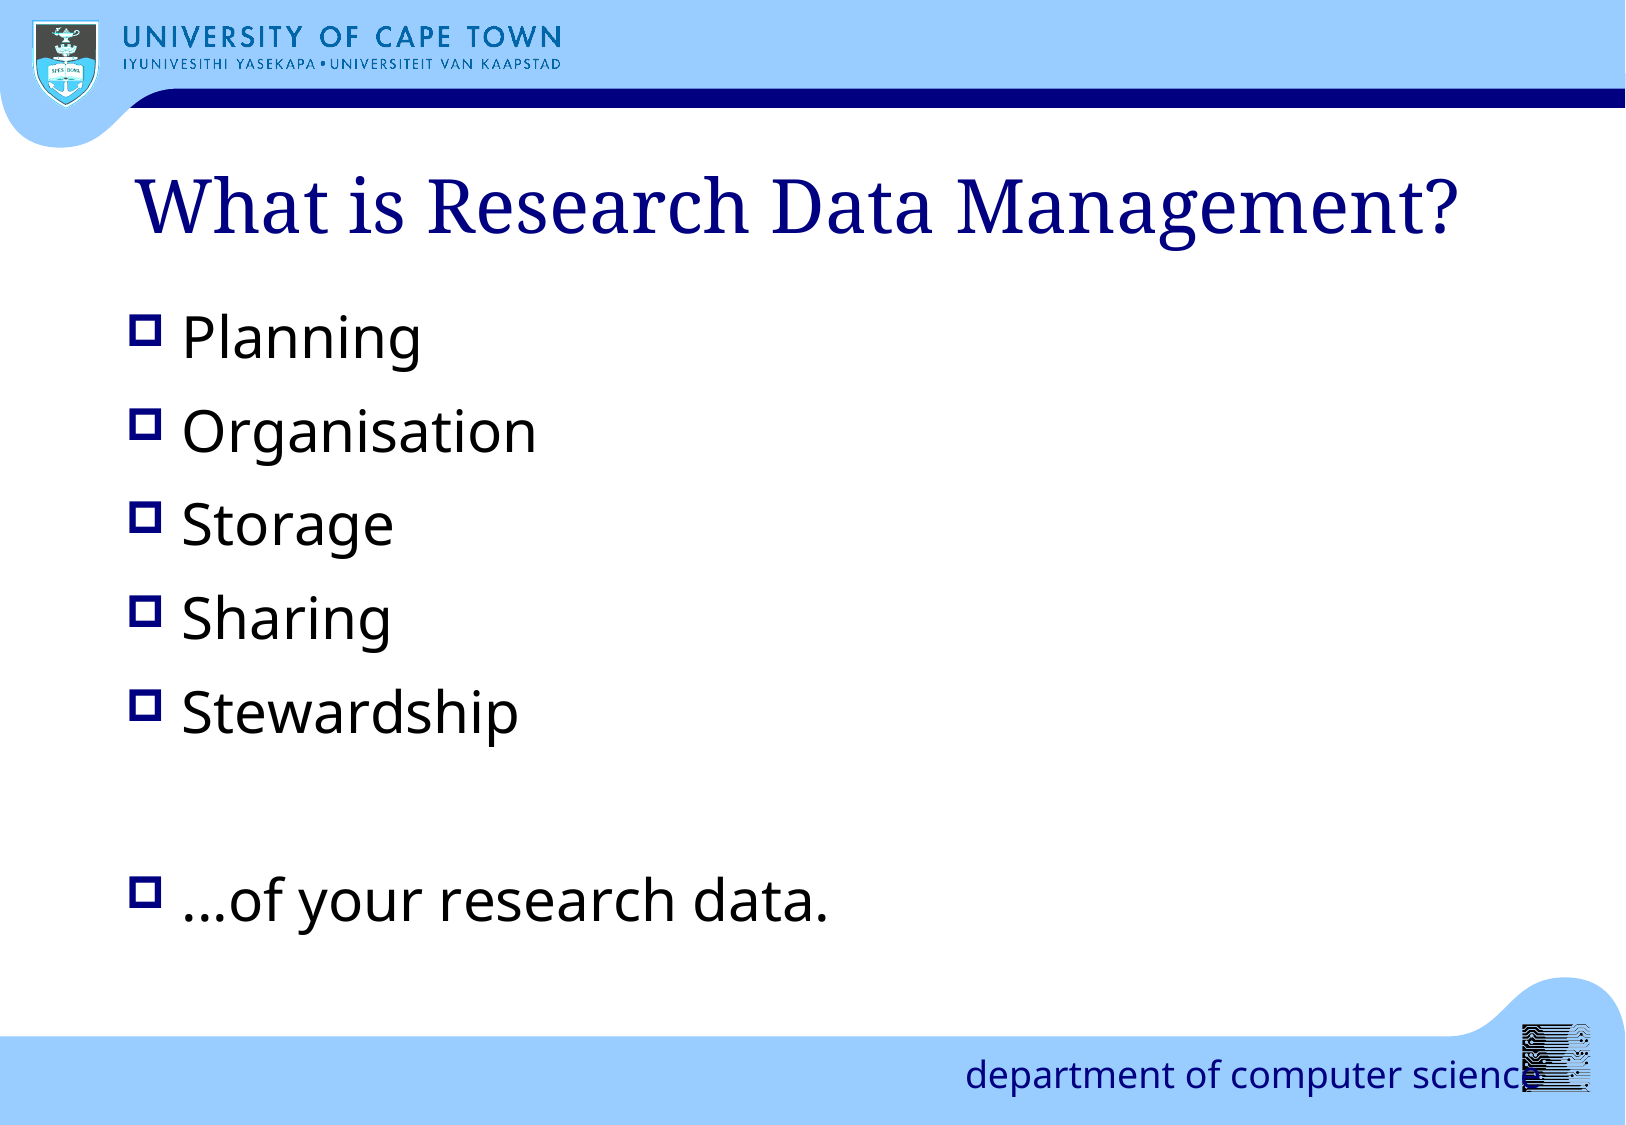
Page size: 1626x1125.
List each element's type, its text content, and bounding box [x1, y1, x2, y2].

picture [120, 23, 563, 71]
picture [1526, 1070, 1536, 1076]
title What is Research Data Management? [134, 140, 1571, 268]
list Planning Organisation Storage Sharing Stewardship ...of your research data. [125, 296, 1570, 949]
picture [1522, 1024, 1591, 1092]
